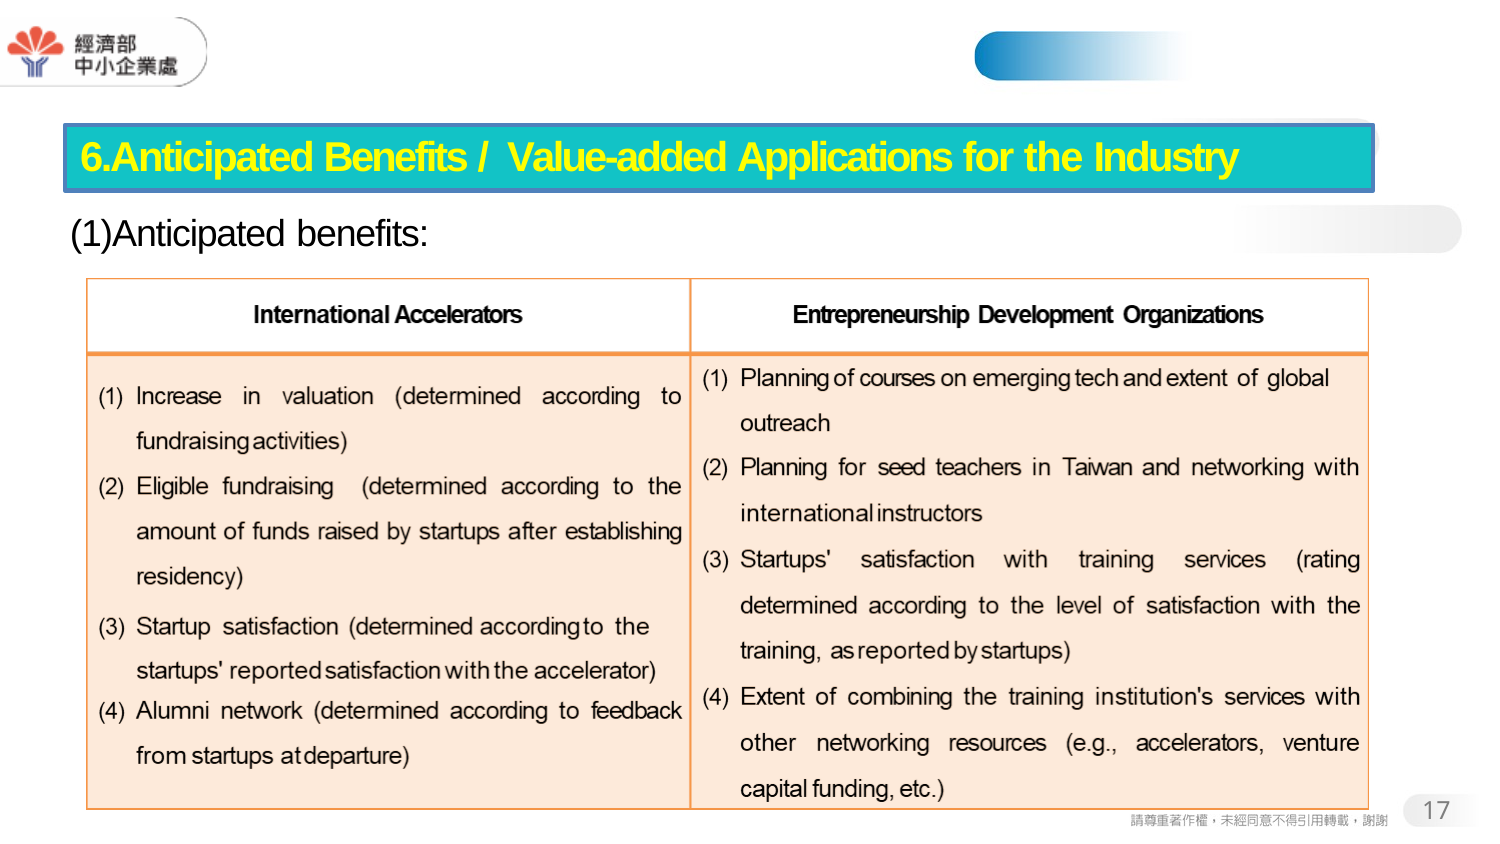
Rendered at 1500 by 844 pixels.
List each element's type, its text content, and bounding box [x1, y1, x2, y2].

title 6.Anticipated Benefits / Value-added Applications for the Industry [64, 124, 1374, 191]
text_box (1)Anticipated benefits: [67, 206, 432, 257]
picture [86, 278, 1369, 818]
text_box 17 [1417, 790, 1454, 828]
